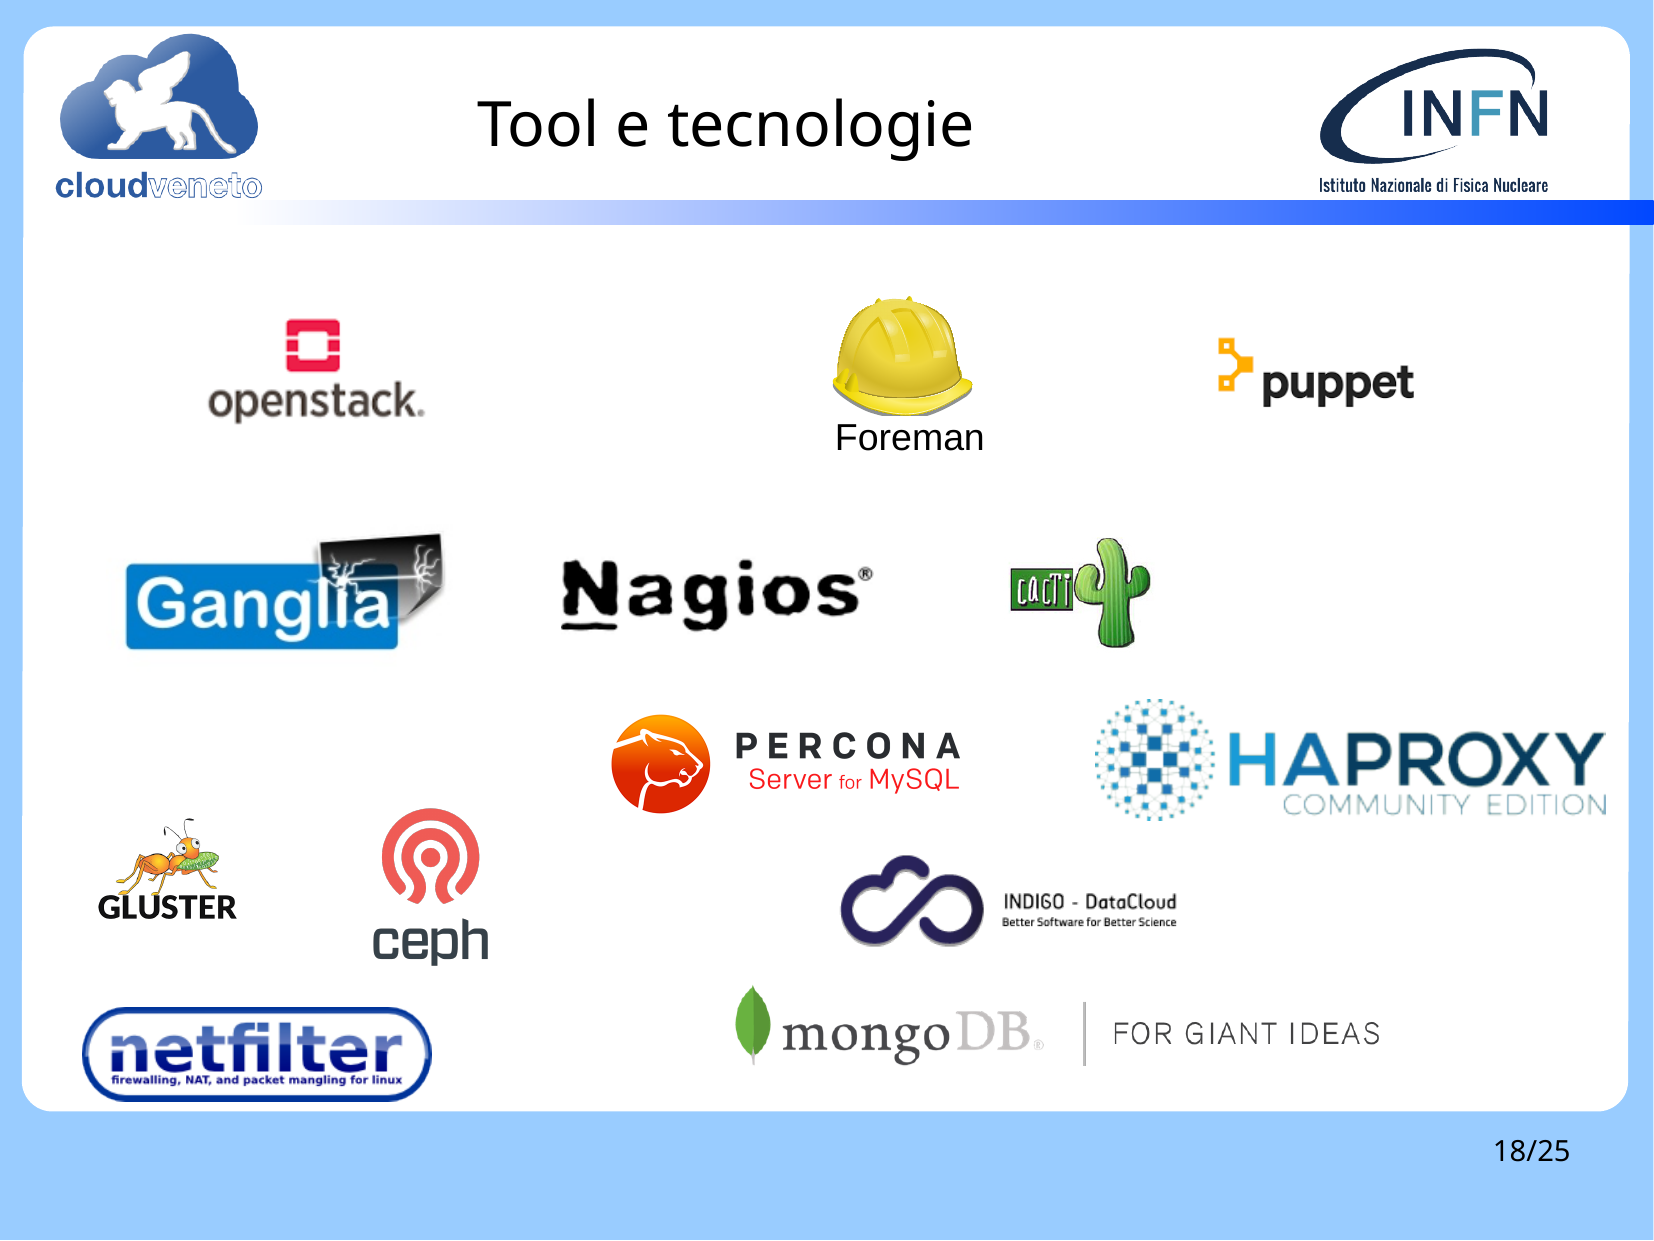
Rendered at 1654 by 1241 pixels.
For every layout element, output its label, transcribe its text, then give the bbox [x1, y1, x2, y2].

picture [610, 713, 960, 815]
picture [82, 1007, 432, 1102]
picture [832, 296, 973, 409]
title Tool e tecnologie [263, 46, 1274, 199]
picture [1274, 31, 1593, 218]
picture [1095, 699, 1606, 821]
picture [106, 234, 498, 676]
picture [561, 490, 874, 702]
picture [98, 818, 237, 919]
picture [733, 984, 1379, 1068]
picture [54, 32, 263, 199]
picture [948, 516, 1220, 665]
picture [1178, 274, 1462, 487]
picture [343, 778, 518, 996]
text_box Foreman [820, 409, 1000, 466]
picture [820, 838, 1195, 964]
